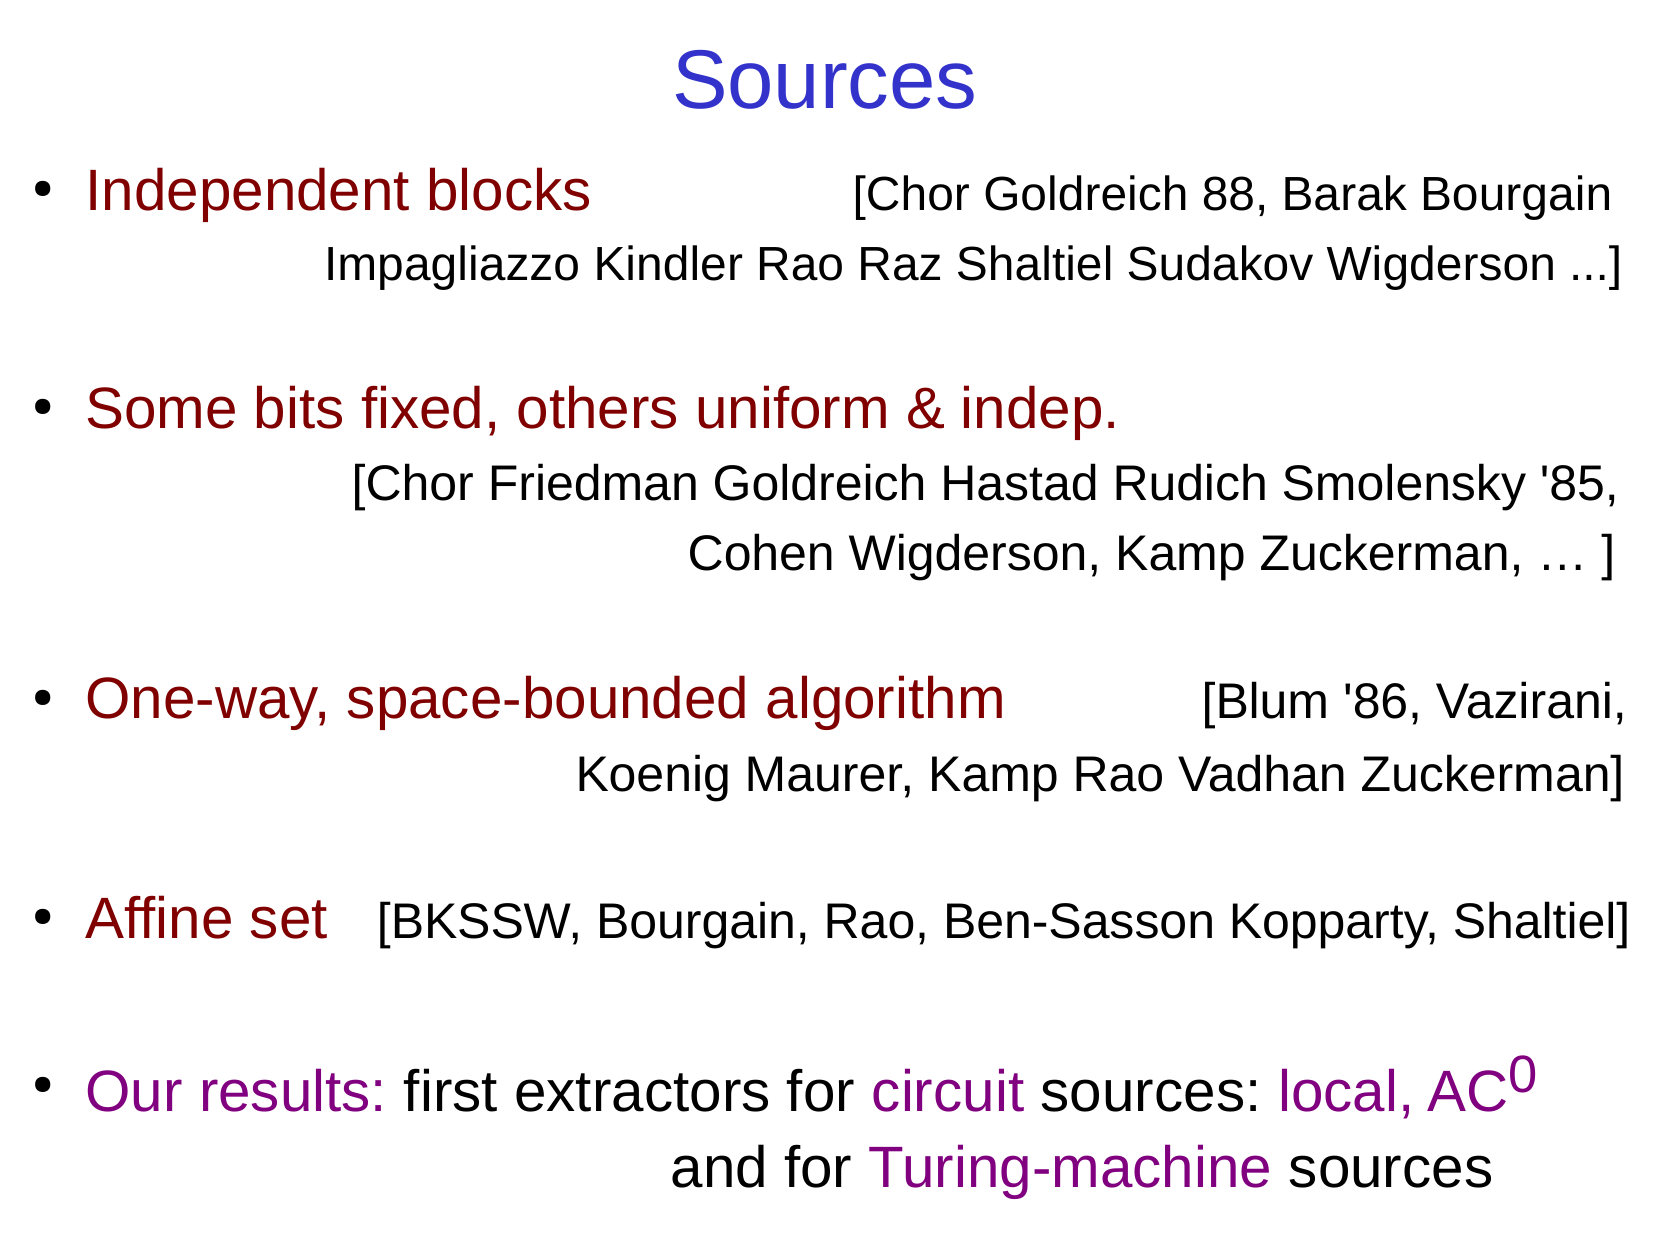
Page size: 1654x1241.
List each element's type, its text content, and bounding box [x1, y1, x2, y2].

list Independent blocks [Chor Goldreich 88, Barak Bourgain Impagliazzo Kindler Rao Raz Shaltiel Sudakov Wigderson ...] Some bits fixed, others uniform & indep. [Chor Friedman Goldreich Hastad Rudich Smolensky '85, Cohen Wigderson, Kamp Zuckerman, … ] One-way, space-bounded algorithm [Blum '86, Vazirani, Koenig Maurer, Kamp Rao Vadhan Zuckerman] Affine set [BKSSW, Bourgain, Rao, Ben-Sasson Kopparty, Shaltiel] Our results: first extractors for circuit sources: local, AC0 and for Turing-machine sources [0, 150, 1654, 1241]
title Sources [0, 0, 1651, 161]
